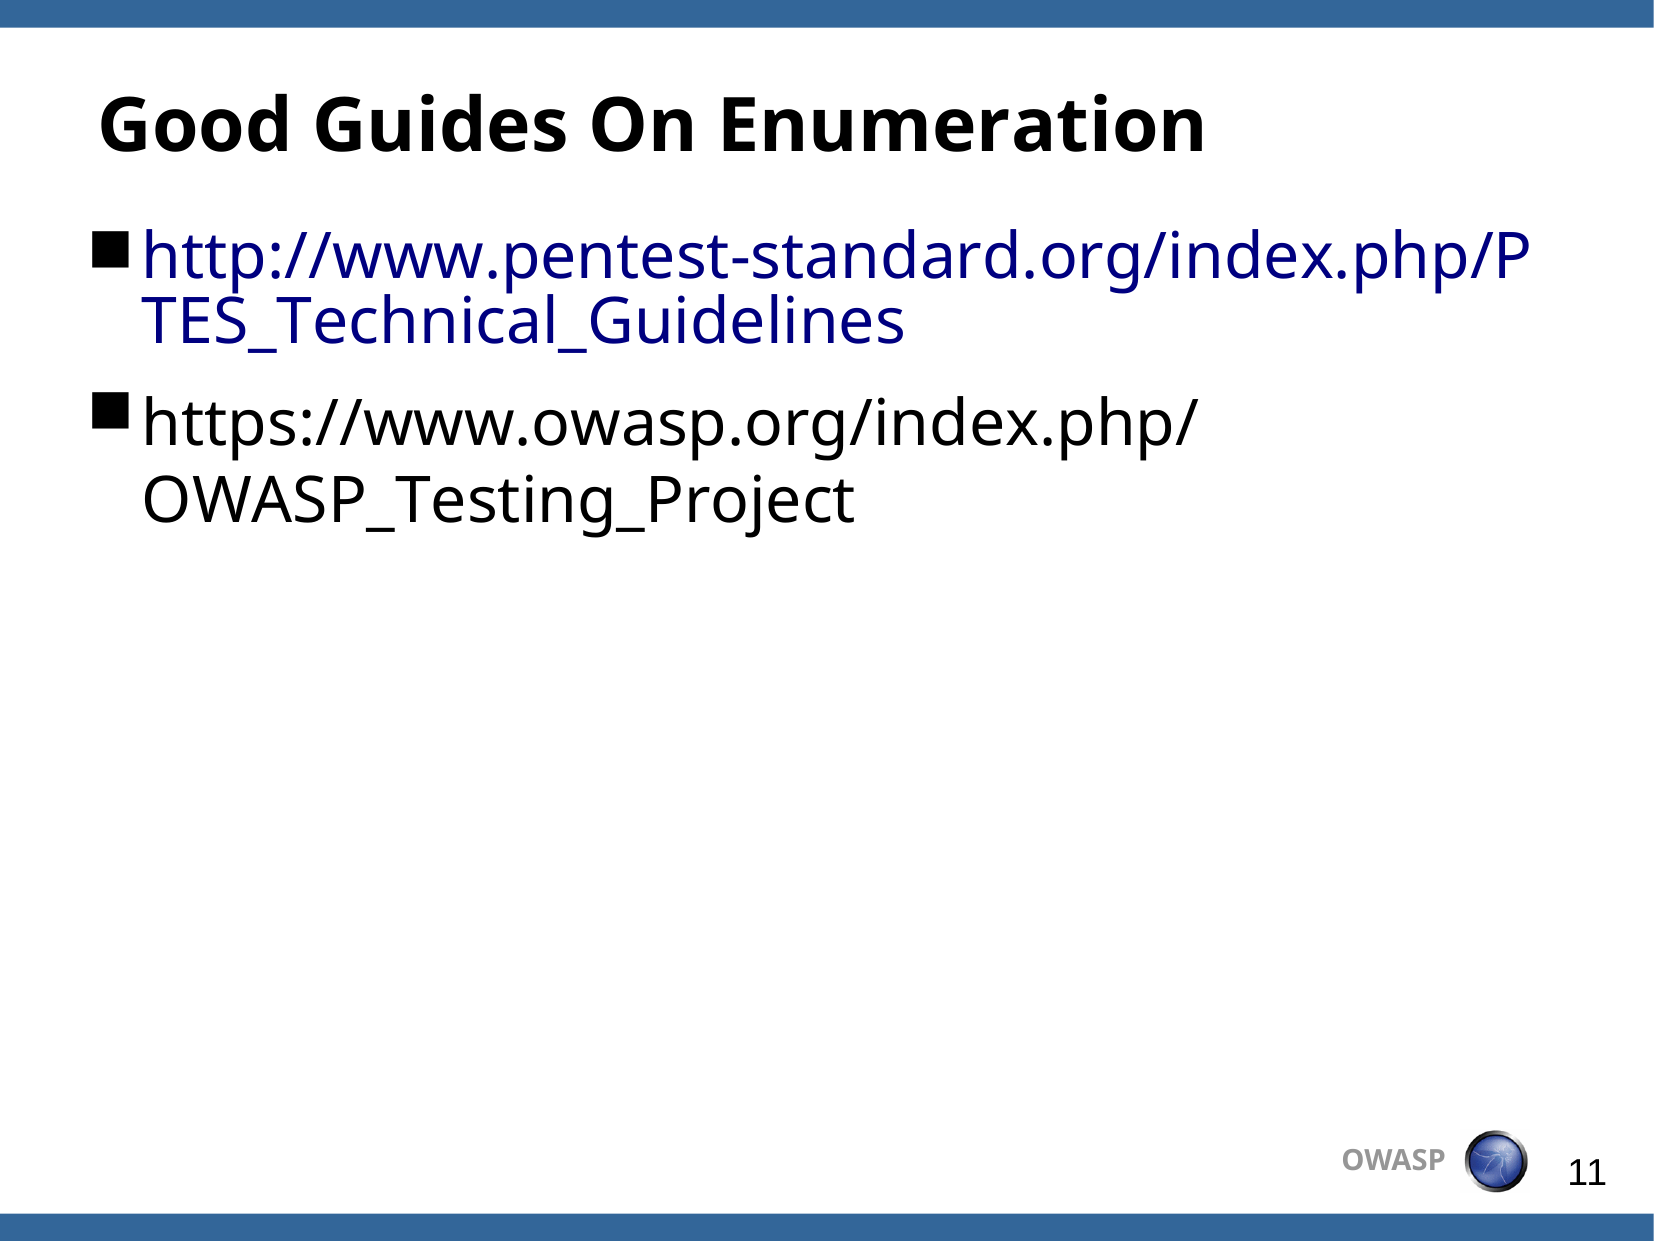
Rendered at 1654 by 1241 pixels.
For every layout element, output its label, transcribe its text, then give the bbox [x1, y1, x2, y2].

list http://www.pentest-standard.org/index.php/PTES_Technical_Guidelines https://www.owasp.org/index.php/OWASP_Testing_Project [70, 206, 1560, 1081]
title Good Guides On Enumeration [82, 35, 1571, 207]
picture [1460, 1129, 1530, 1193]
